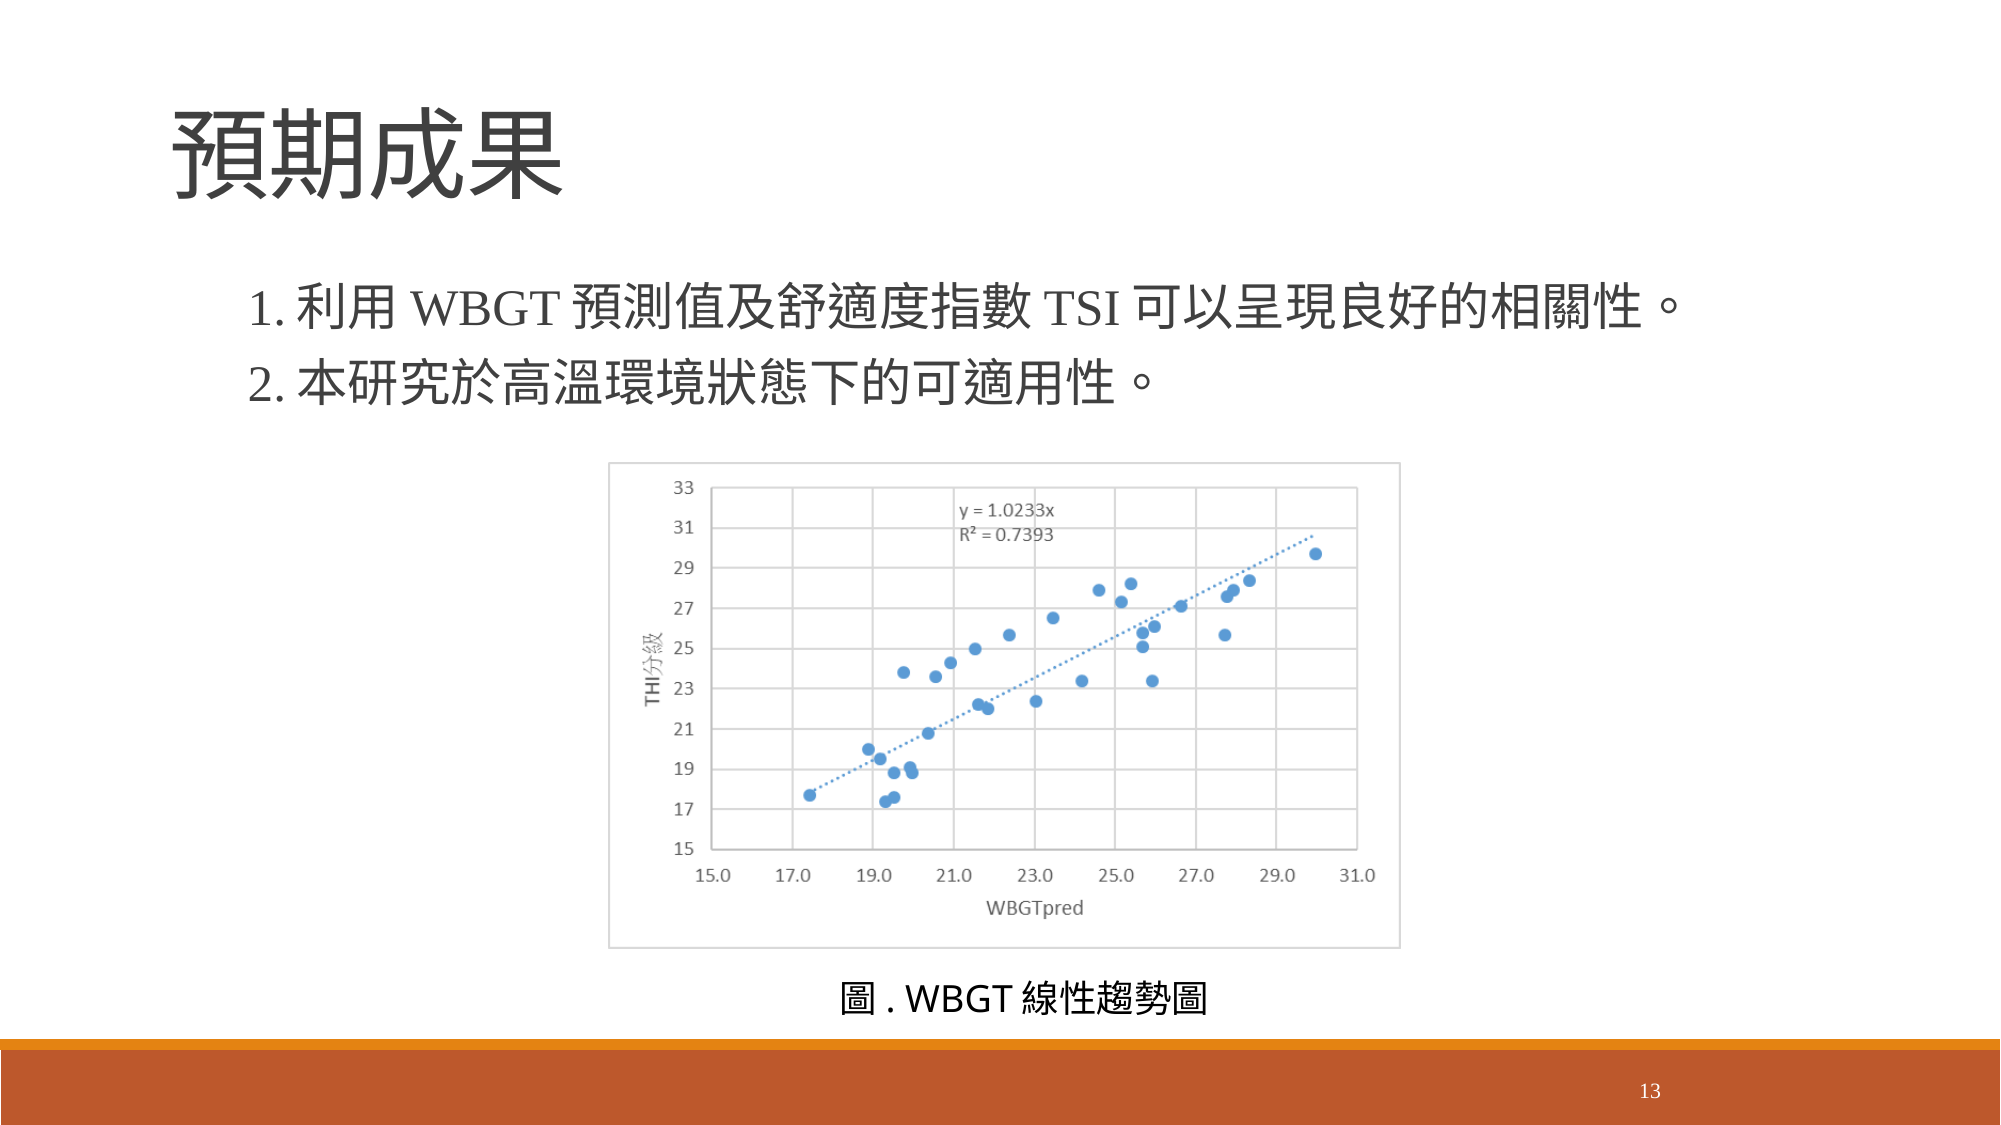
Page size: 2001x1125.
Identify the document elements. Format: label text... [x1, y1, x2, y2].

picture [608, 462, 1401, 949]
list 1.利用WBGT預測值及舒適度指數TSI可以呈現良好的相關性。 2.本研究於高溫環境狀態下的可適用性。 [247, 235, 1840, 484]
text_box 13 [1624, 1059, 1840, 1120]
title 預期成果 [154, 84, 1805, 220]
text_box 圖. WBGT線性趨勢圖 [807, 968, 1225, 1028]
